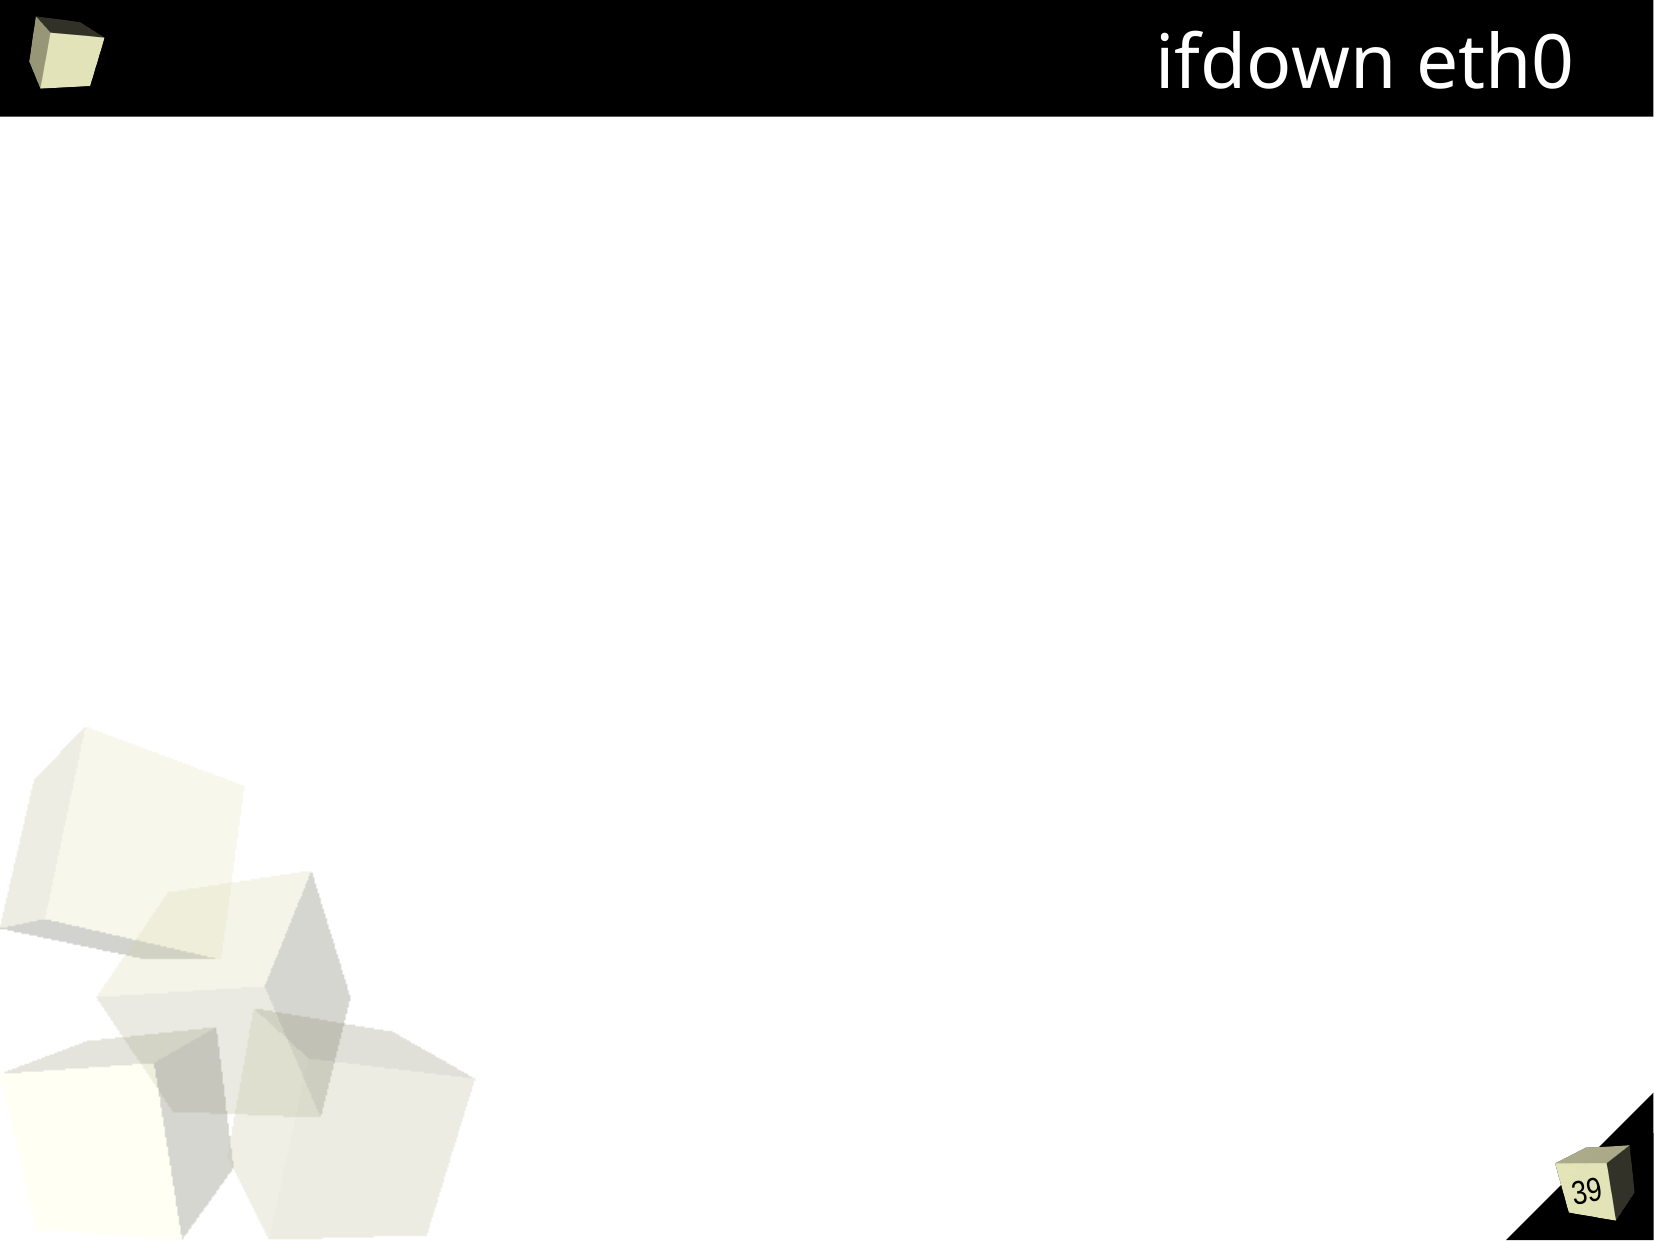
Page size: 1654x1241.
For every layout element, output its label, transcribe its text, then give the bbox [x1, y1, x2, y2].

picture [0, 726, 477, 1241]
title ifdown eth0 [118, 0, 1595, 119]
